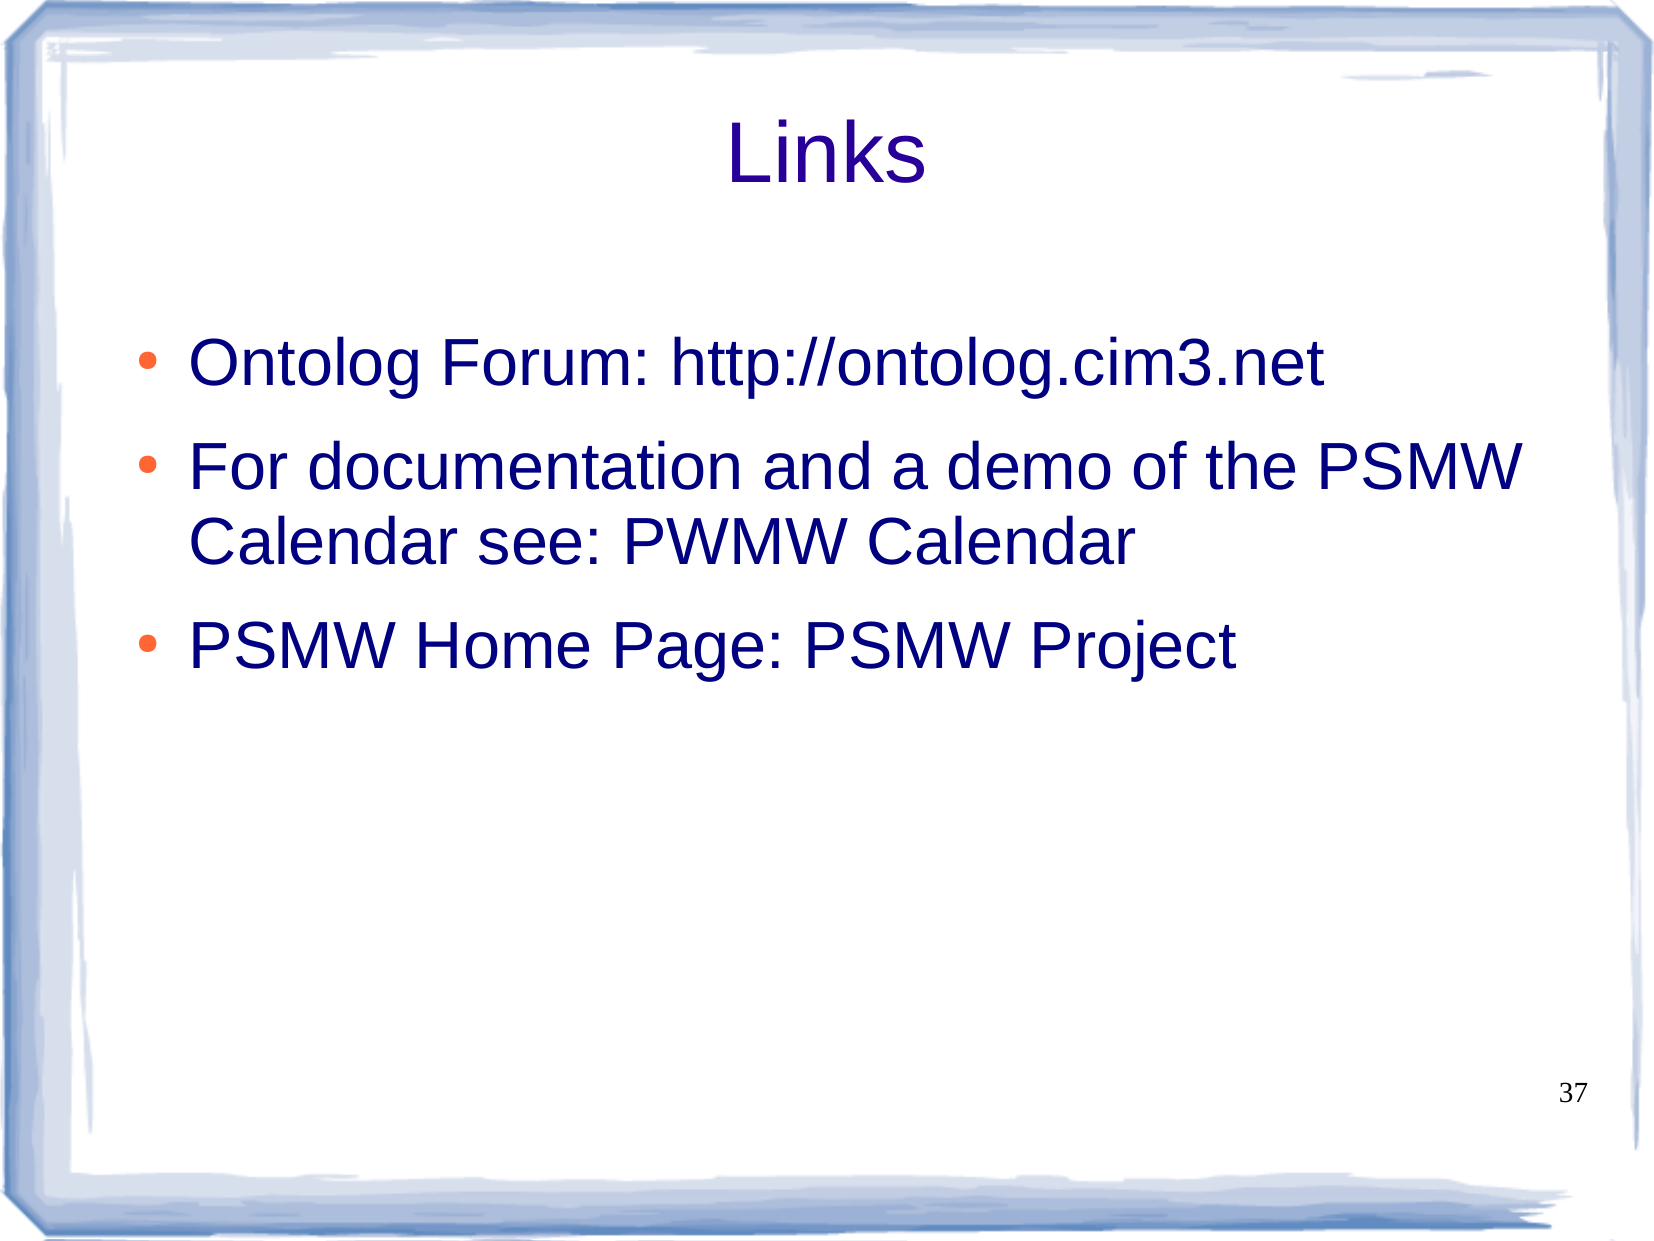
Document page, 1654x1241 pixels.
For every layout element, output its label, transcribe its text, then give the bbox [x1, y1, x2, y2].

picture [0, 0, 1654, 1241]
title Links [82, 49, 1571, 257]
list Ontolog Forum: http://ontolog.cim3.net For documentation and a demo of the PSMW Calendar see: PWMW Calendar PSMW Home Page: PSMW Project [118, 324, 1571, 1144]
